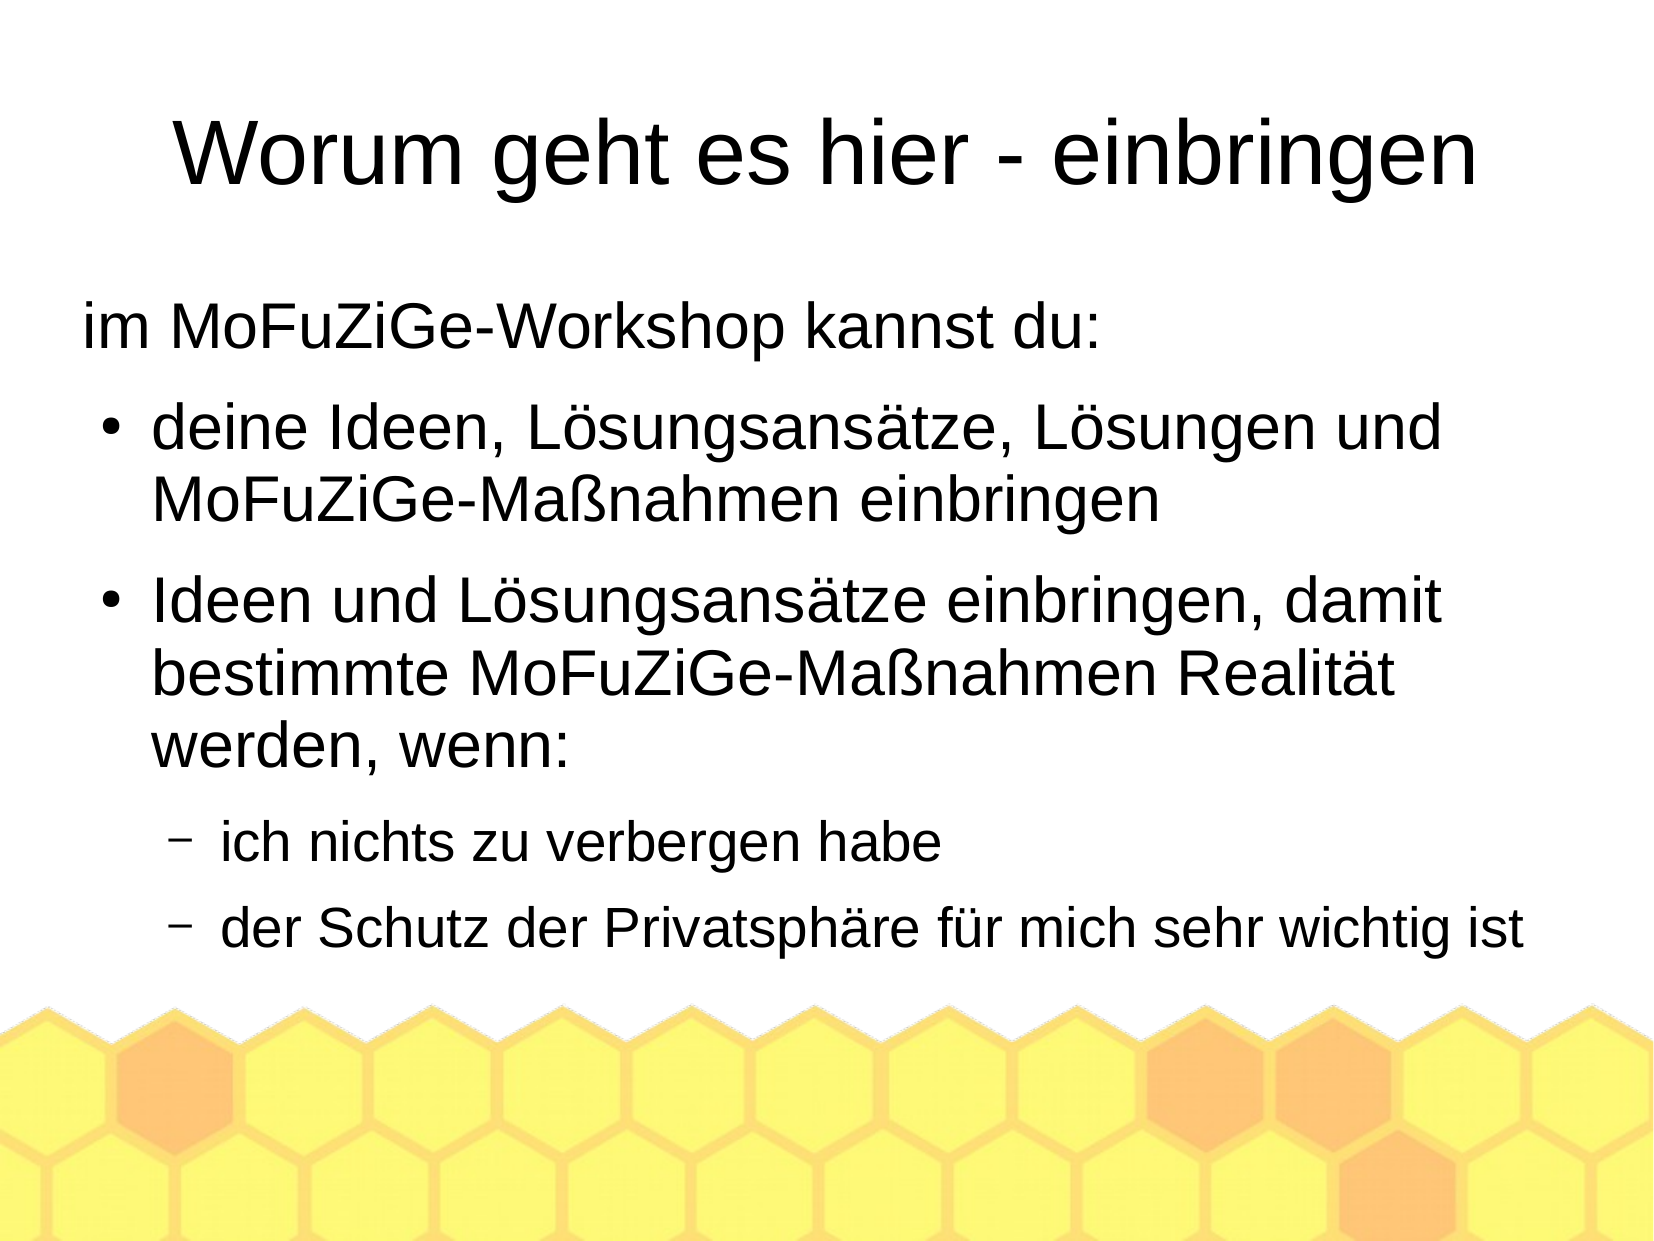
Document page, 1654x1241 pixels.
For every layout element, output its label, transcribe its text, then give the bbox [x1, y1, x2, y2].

title Worum geht es hier - einbringen [82, 49, 1571, 257]
list im MoFuZiGe-Workshop kannst du: deine Ideen, Lösungsansätze, Lösungen und MoFuZiGe-Maßnahmen einbringen Ideen und Lösungsansätze einbringen, damit bestimmte MoFuZiGe-Maßnahmen Realität werden, wenn: ich nichts zu verbergen habe der Schutz der Privatsphäre für mich sehr wichtig ist [82, 290, 1571, 1010]
picture [0, 1001, 1654, 1241]
